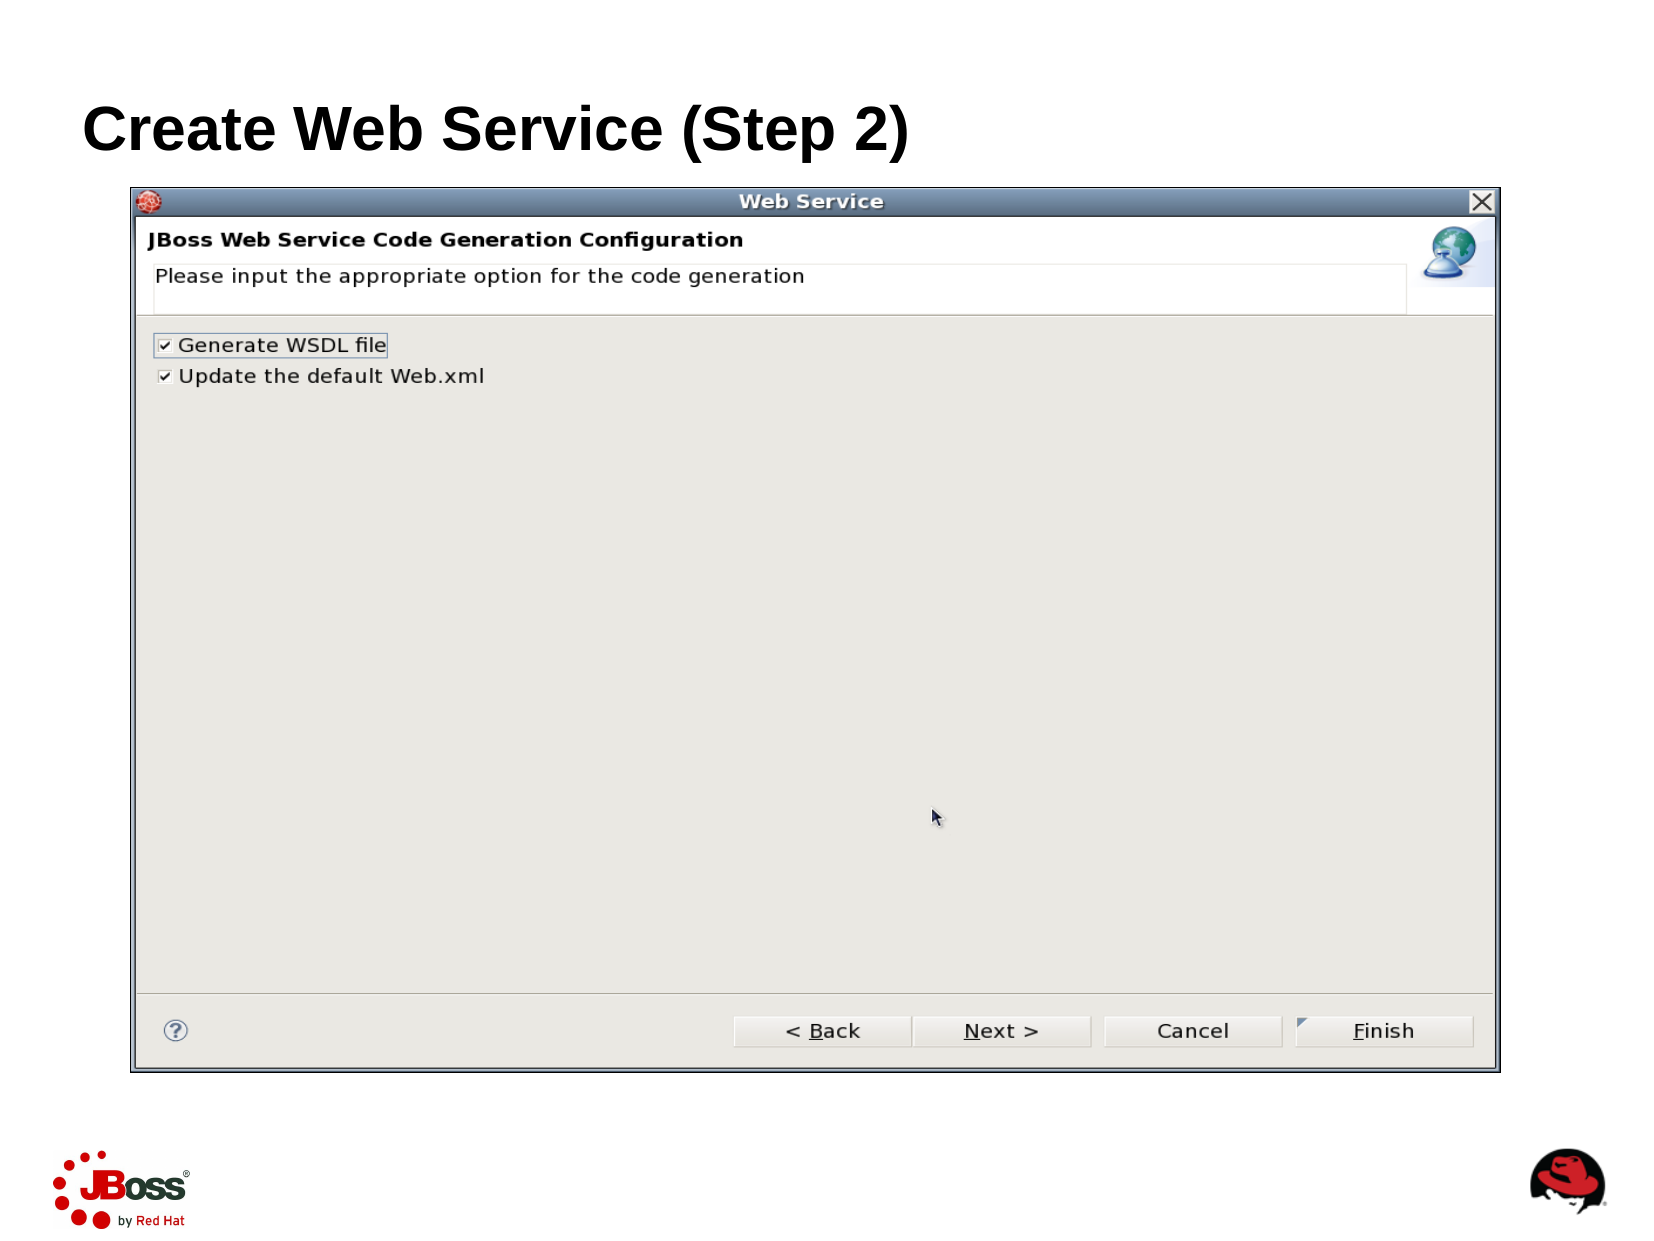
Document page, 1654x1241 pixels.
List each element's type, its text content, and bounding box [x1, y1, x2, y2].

picture [130, 187, 1501, 1073]
title Create Web Service (Step 2) [82, 24, 1571, 238]
picture [1529, 1146, 1613, 1224]
picture [53, 1150, 190, 1229]
